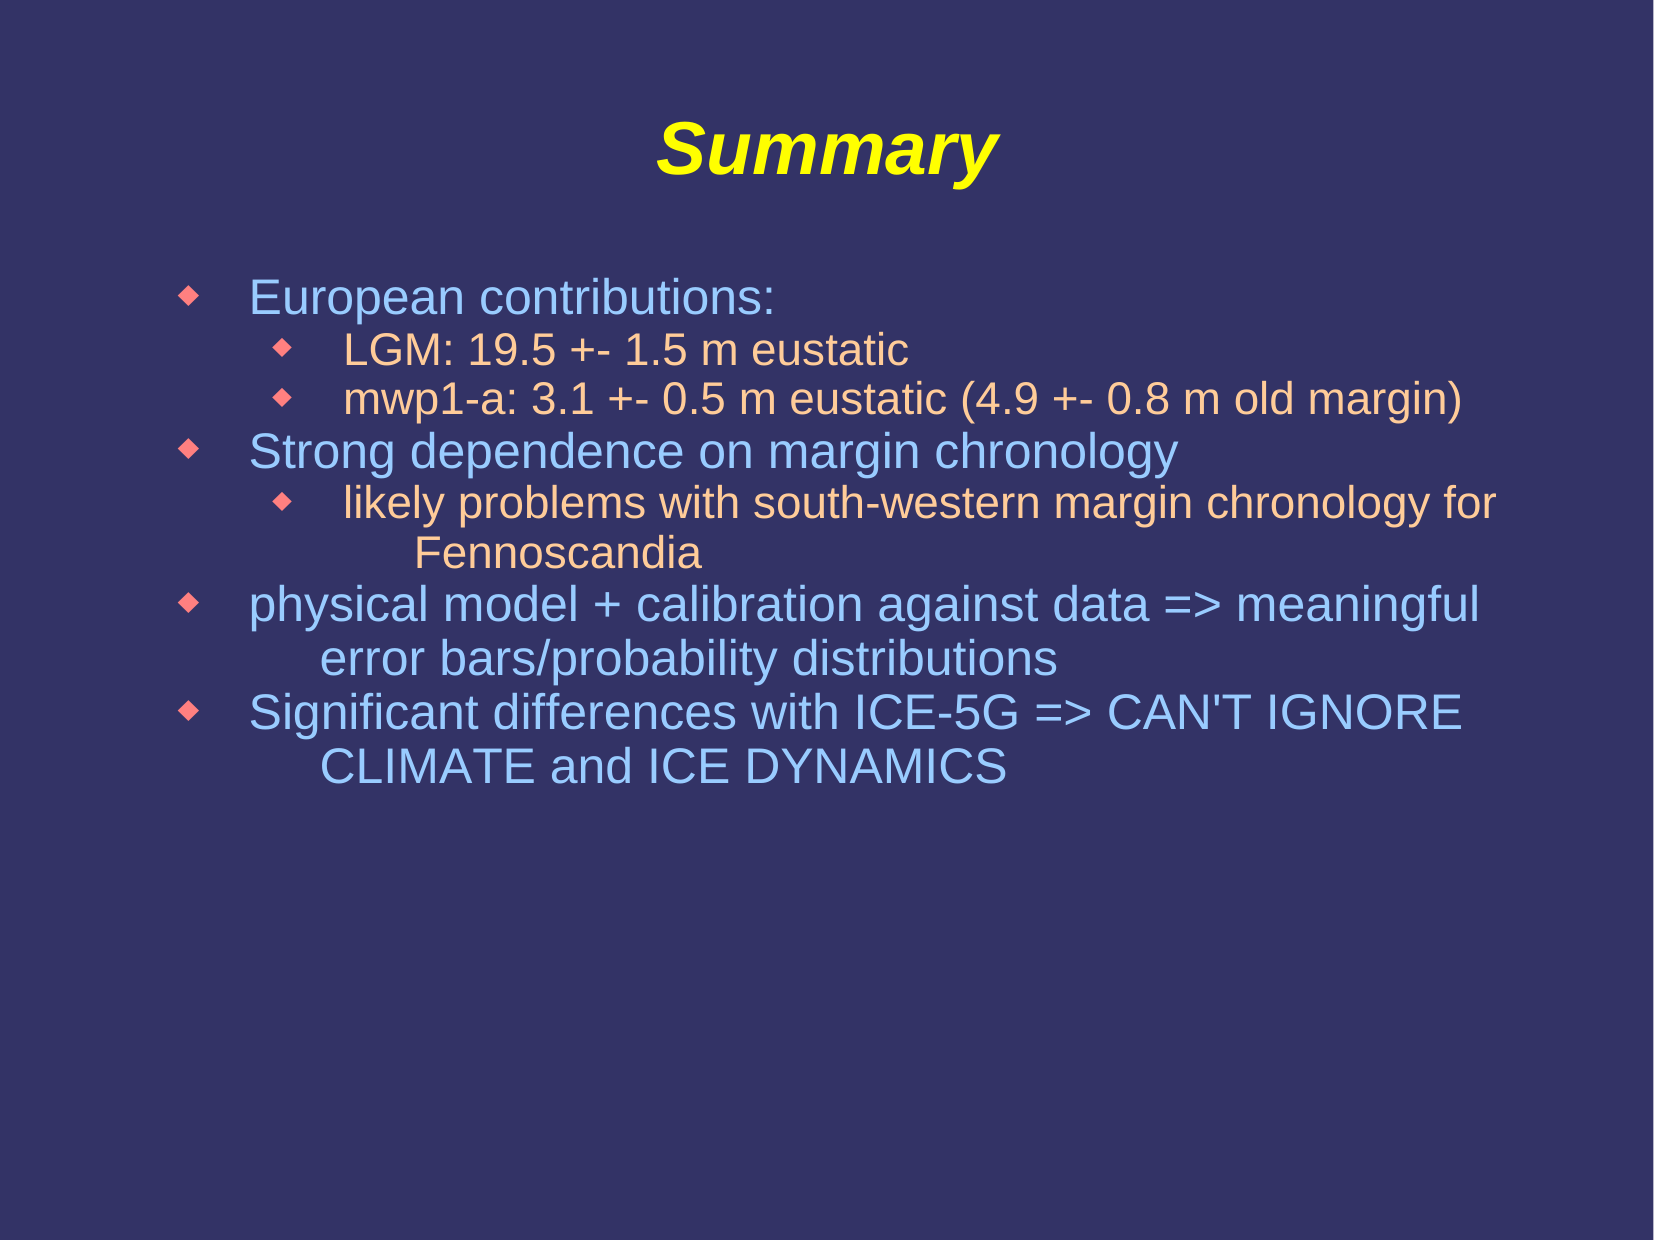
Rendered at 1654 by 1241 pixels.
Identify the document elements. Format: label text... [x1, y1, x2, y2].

list European contributions: LGM: 19.5 +- 1.5 m eustatic mwp1-a: 3.1 +- 0.5 m eustatic (4.9 +- 0.8 m old margin) Strong dependence on margin chronology likely problems with south-western margin chronology for Fennoscandia physical model + calibration against data => meaningful error bars/probability distributions Significant differences with ICE-5G => CAN'T IGNORE CLIMATE and ICE DYNAMICS [154, 271, 1536, 1159]
title Summary [121, 49, 1534, 250]
